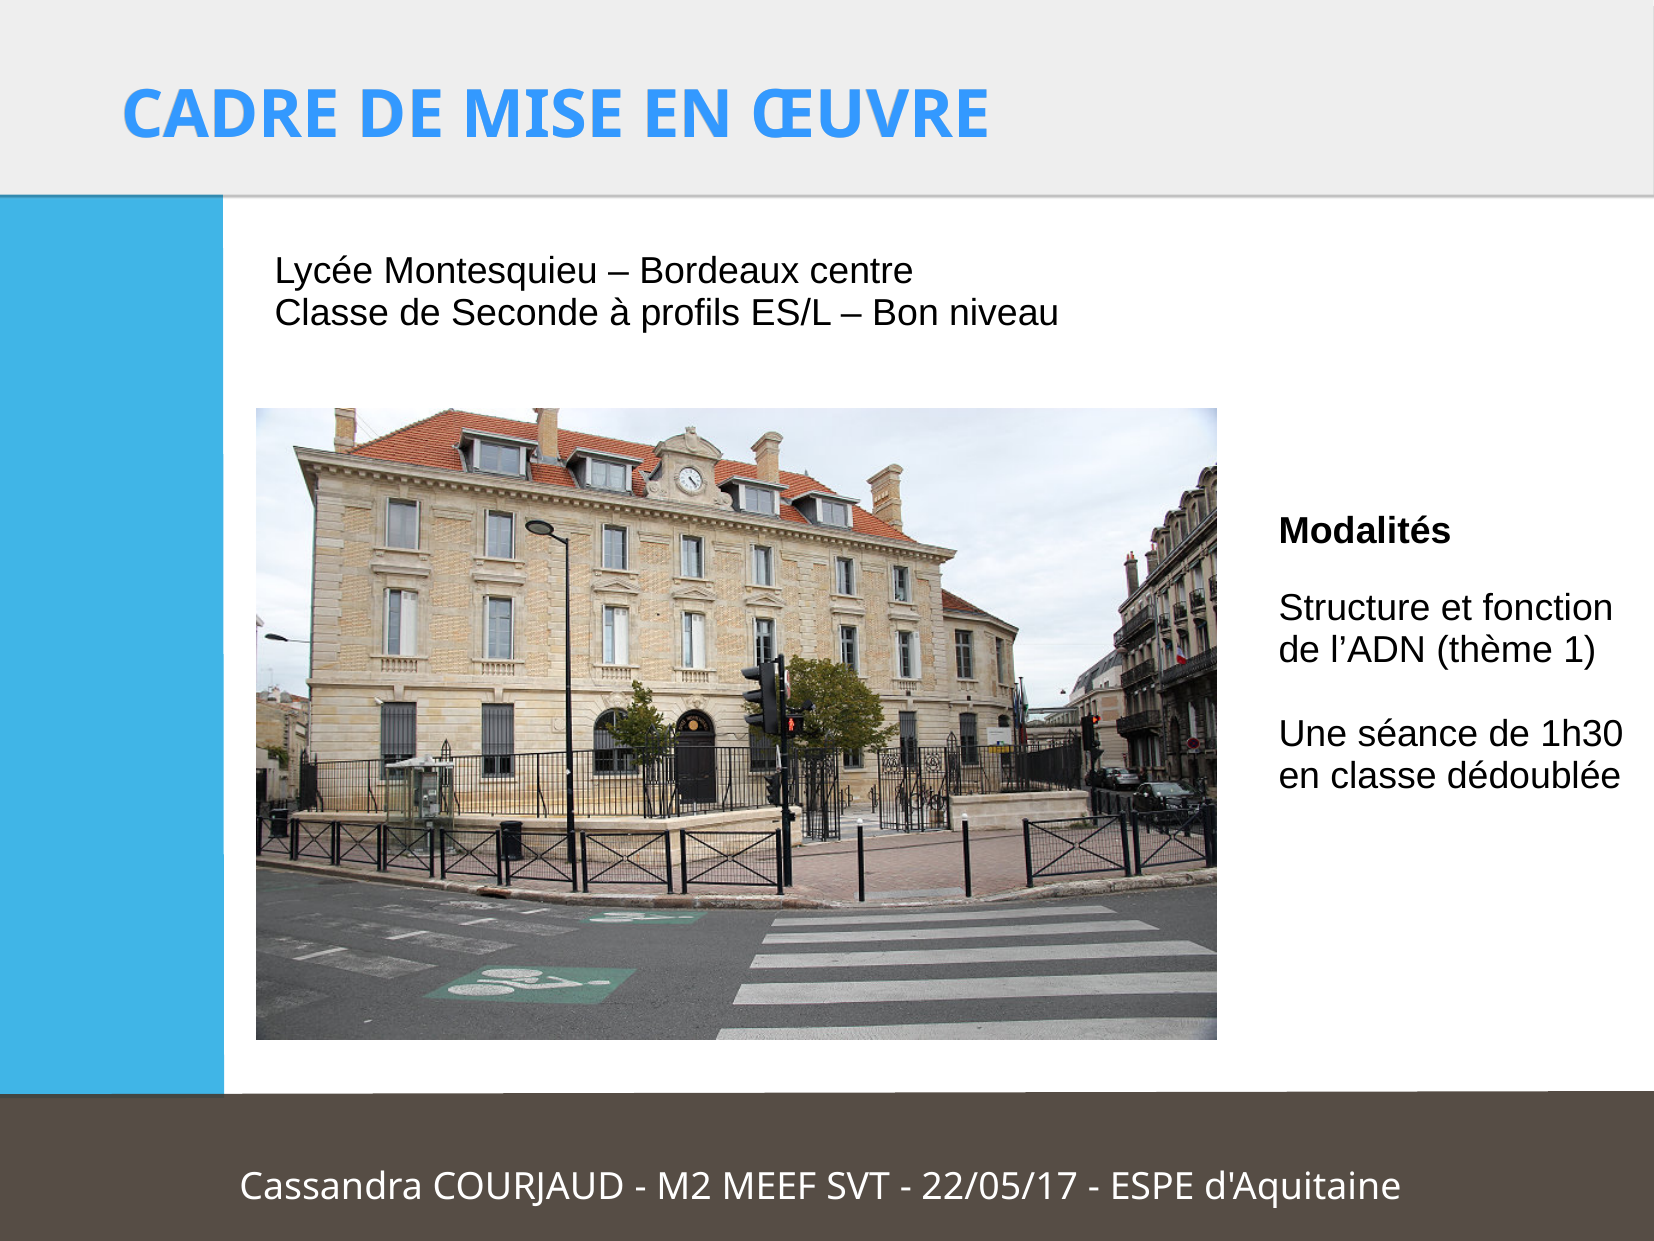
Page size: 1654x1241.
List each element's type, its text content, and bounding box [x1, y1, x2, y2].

text_box Lycée Montesquieu – Bordeaux centre Classe de Seconde à profils ES/L – Bon niveau [259, 242, 1607, 341]
text_box Modalités [1263, 501, 1642, 559]
picture [256, 408, 1217, 1040]
text_box Structure et fonction de l’ADN (thème 1) Une séance de 1h30 en classe dédoublée [1263, 578, 1642, 804]
text_box CADRE DE MISE EN ŒUVRE [106, 59, 1654, 148]
